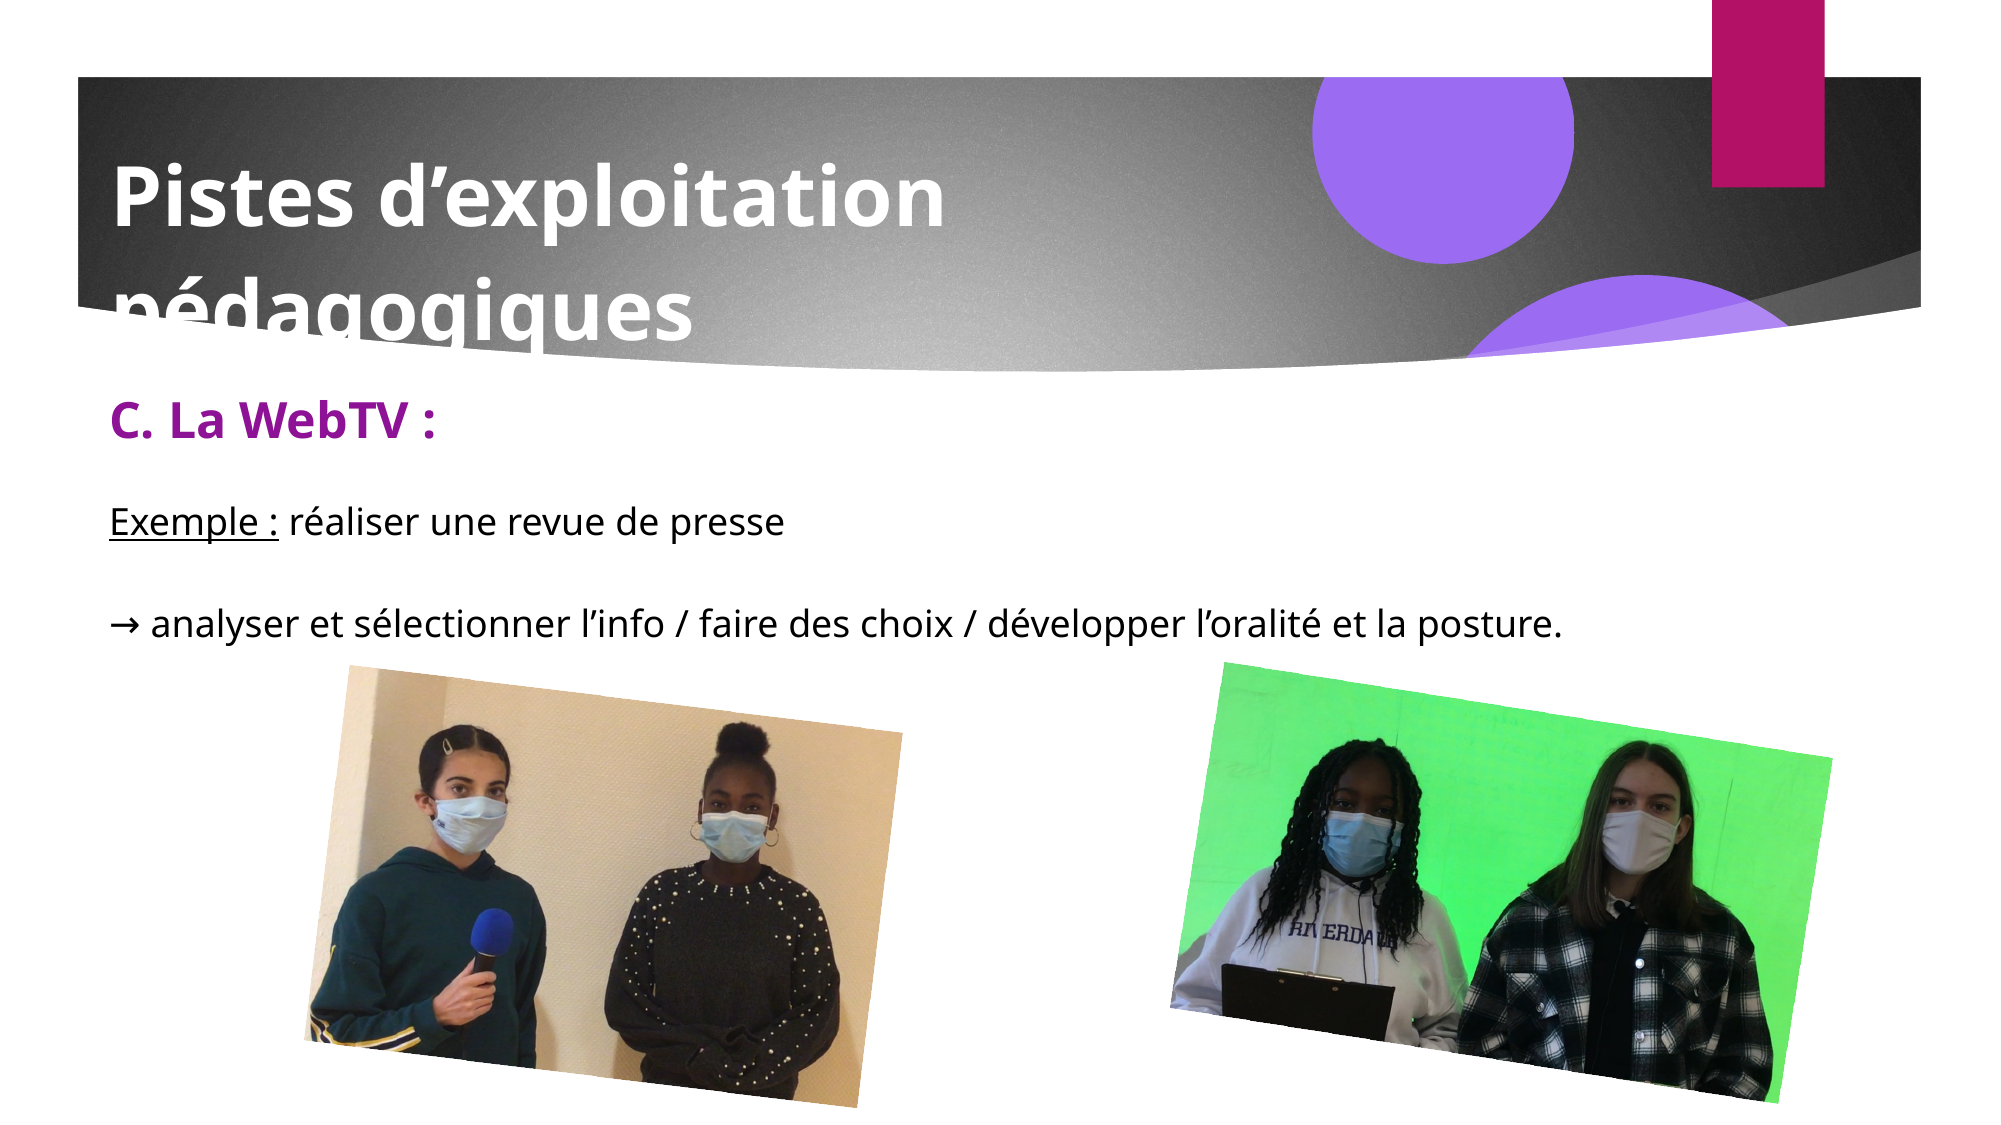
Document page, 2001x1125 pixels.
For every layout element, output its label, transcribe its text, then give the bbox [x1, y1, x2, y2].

picture [436, 326, 451, 331]
picture [515, 326, 530, 331]
picture [308, 326, 322, 335]
picture [303, 664, 903, 1108]
picture [1548, 78, 1920, 300]
text_box C. La WebTV : Exemple : réaliser une revue de presse → analyser et sélectionner l’info / faire des choix / développer l’oralité et la posture. [94, 377, 1902, 957]
picture [543, 326, 1497, 371]
picture [360, 326, 388, 341]
picture [568, 326, 583, 331]
picture [332, 326, 347, 331]
title Pistes d’exploitation pédagogiques [110, 177, 1548, 326]
picture [1169, 661, 1833, 1104]
picture [280, 326, 295, 331]
picture [385, 326, 400, 331]
picture [391, 326, 452, 347]
picture [79, 78, 1323, 310]
picture [463, 326, 531, 353]
